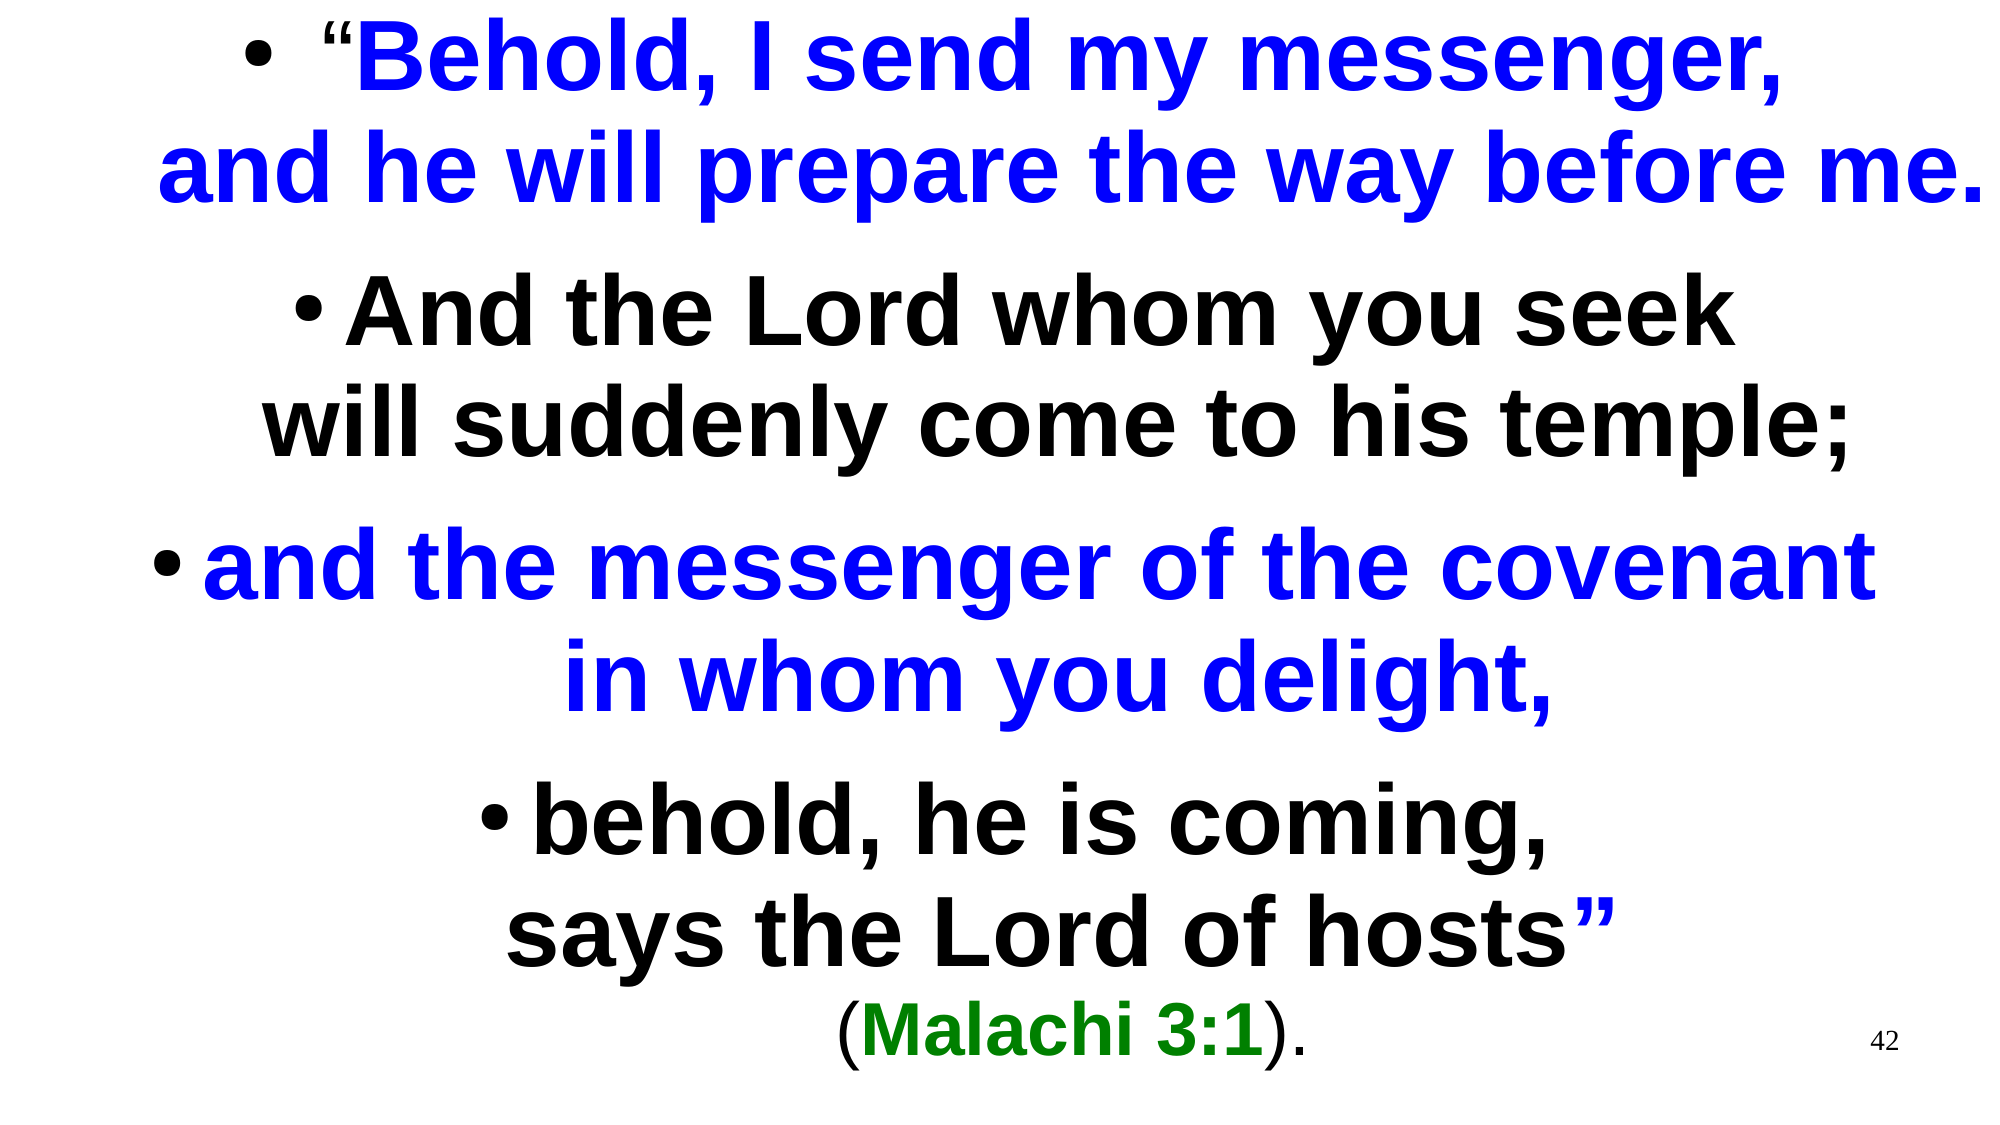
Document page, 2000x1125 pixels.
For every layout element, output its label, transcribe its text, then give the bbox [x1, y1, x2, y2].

list “Behold, I send my messenger, and he will prepare the way before me. And the Lord whom you seek will suddenly come to his temple; and the messenger of the covenant in whom you delight, behold, he is coming, says the Lord of hosts” (Malachi 3:1). [0, 0, 1996, 1123]
